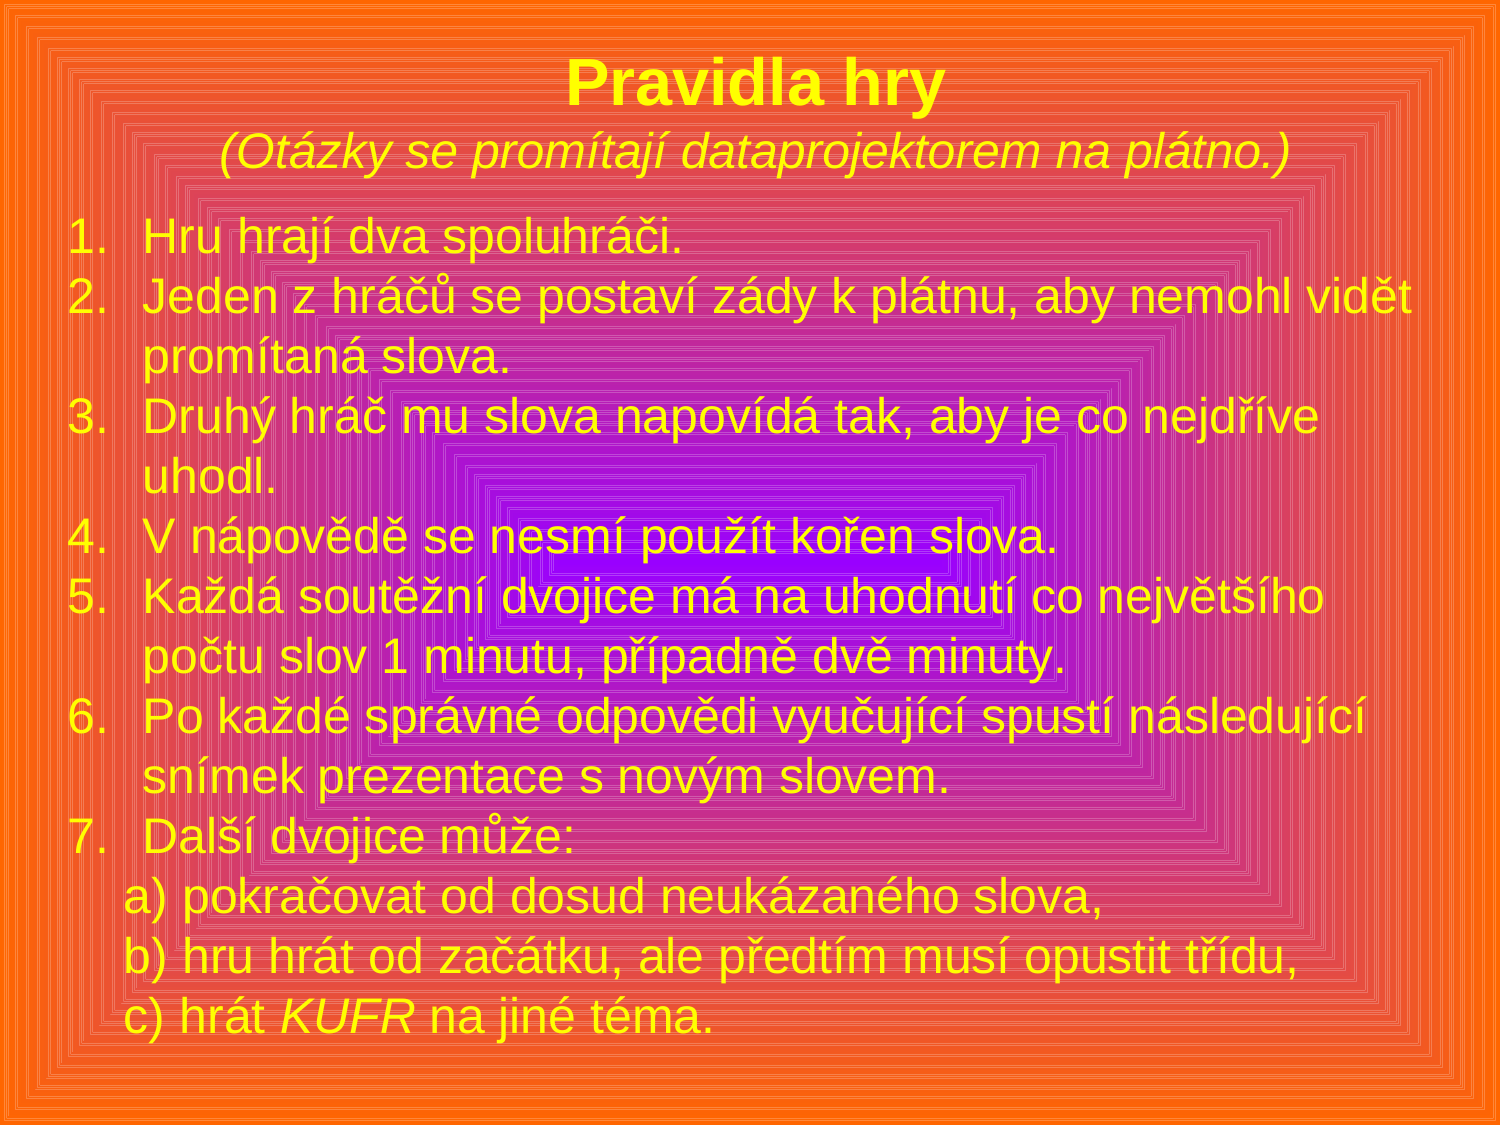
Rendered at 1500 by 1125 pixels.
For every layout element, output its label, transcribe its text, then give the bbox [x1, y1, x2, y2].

text_box Hru hrají dva spoluhráči. Jeden z hráčů se postaví zády k plátnu, aby nemohl vidět promítaná slova. Druhý hráč mu slova napovídá tak, aby je co nejdříve uhodl. V nápovědě se nesmí použít kořen slova. Každá soutěžní dvojice má na uhodnutí co největšího počtu slov 1 minutu, případně dvě minuty. Po každé správné odpovědi vyučující spustí následující snímek prezentace s novým slovem. Další dvojice může: a) pokračovat od dosud neukázaného slova, b) hru hrát od začátku, ale předtím musí opustit třídu, c) hrát KUFR na jiné téma. [53, 196, 1447, 1112]
text_box Pravidla hry (Otázky se promítají dataprojektorem na plátno.) [53, 30, 1459, 187]
title [76, 187, 1447, 196]
